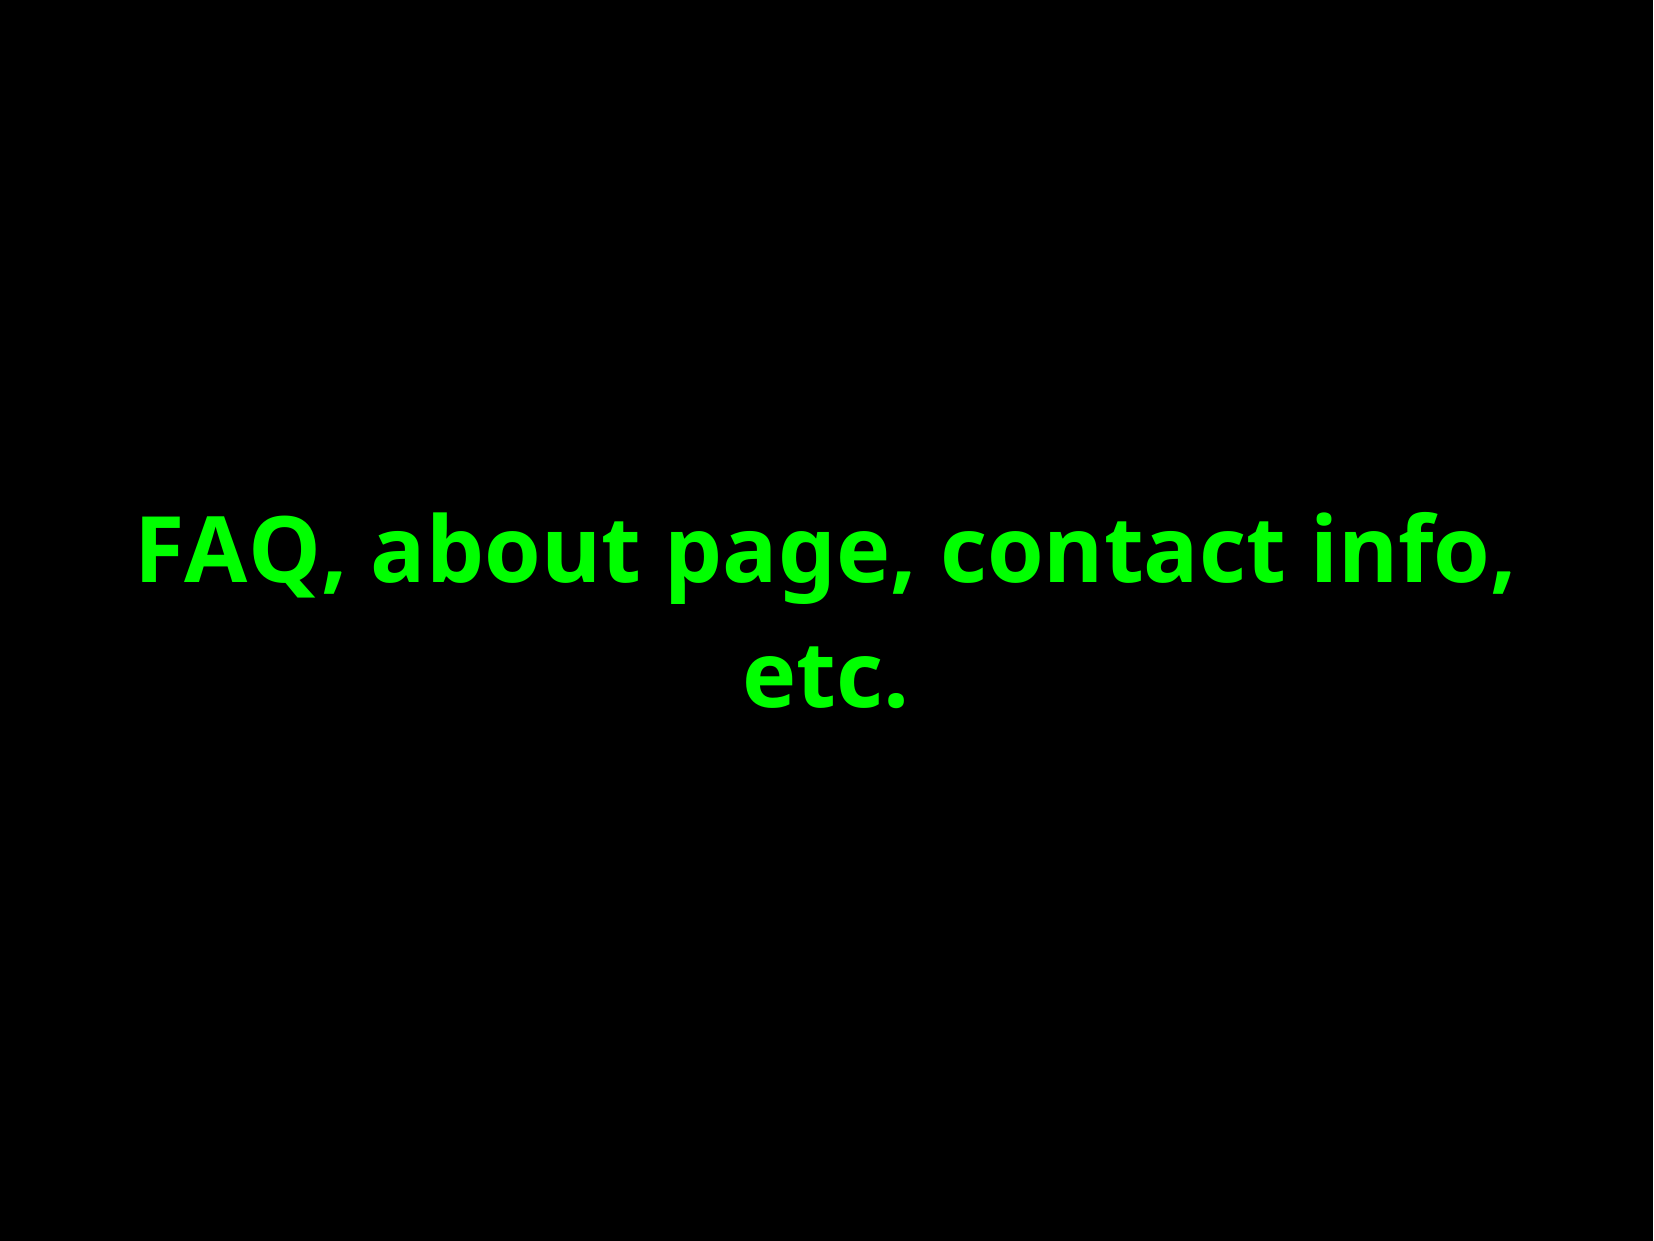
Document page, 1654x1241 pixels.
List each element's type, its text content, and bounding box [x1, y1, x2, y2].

title FAQ, about page, contact info, etc. [82, 136, 1571, 1084]
